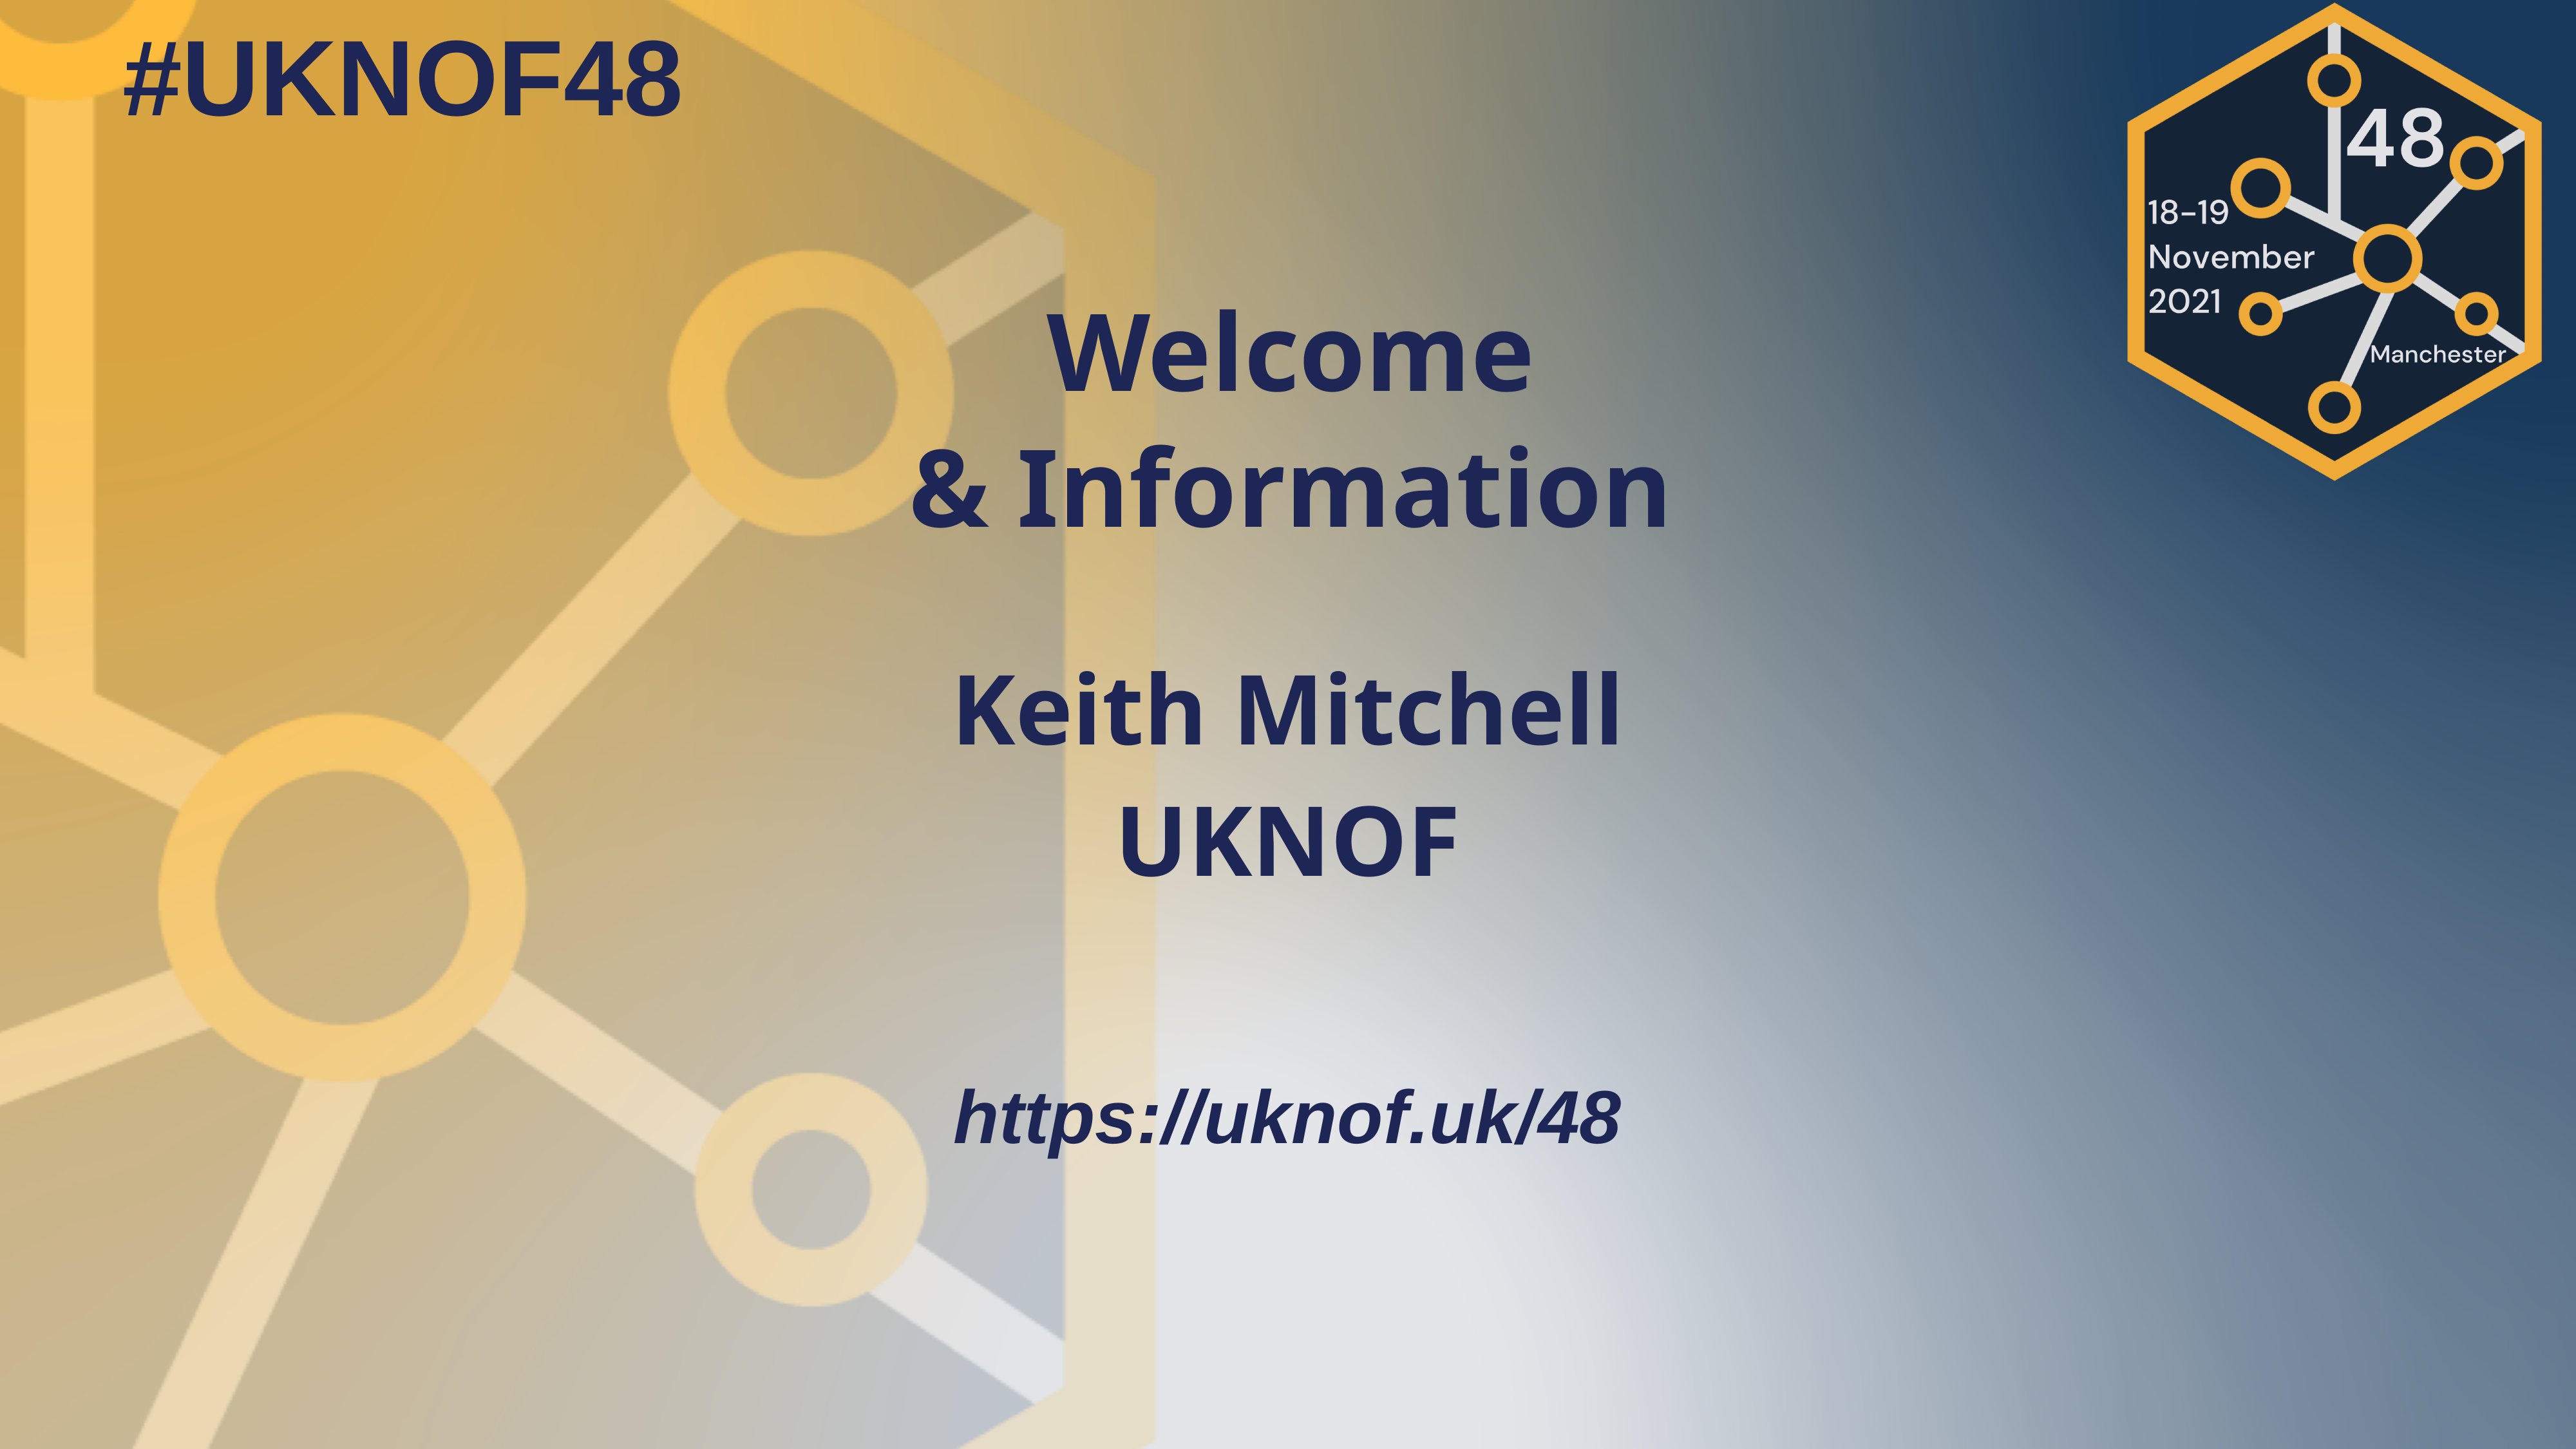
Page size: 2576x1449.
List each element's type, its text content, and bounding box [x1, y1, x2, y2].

text_box Welcome & Information [899, 278, 1683, 560]
text_box #UKNOF48 [117, 2, 690, 143]
text_box https://uknof.uk/48 [947, 1062, 1628, 1164]
text_box Keith Mitchell UKNOF [862, 636, 1713, 910]
picture [0, 0, 2576, 1449]
